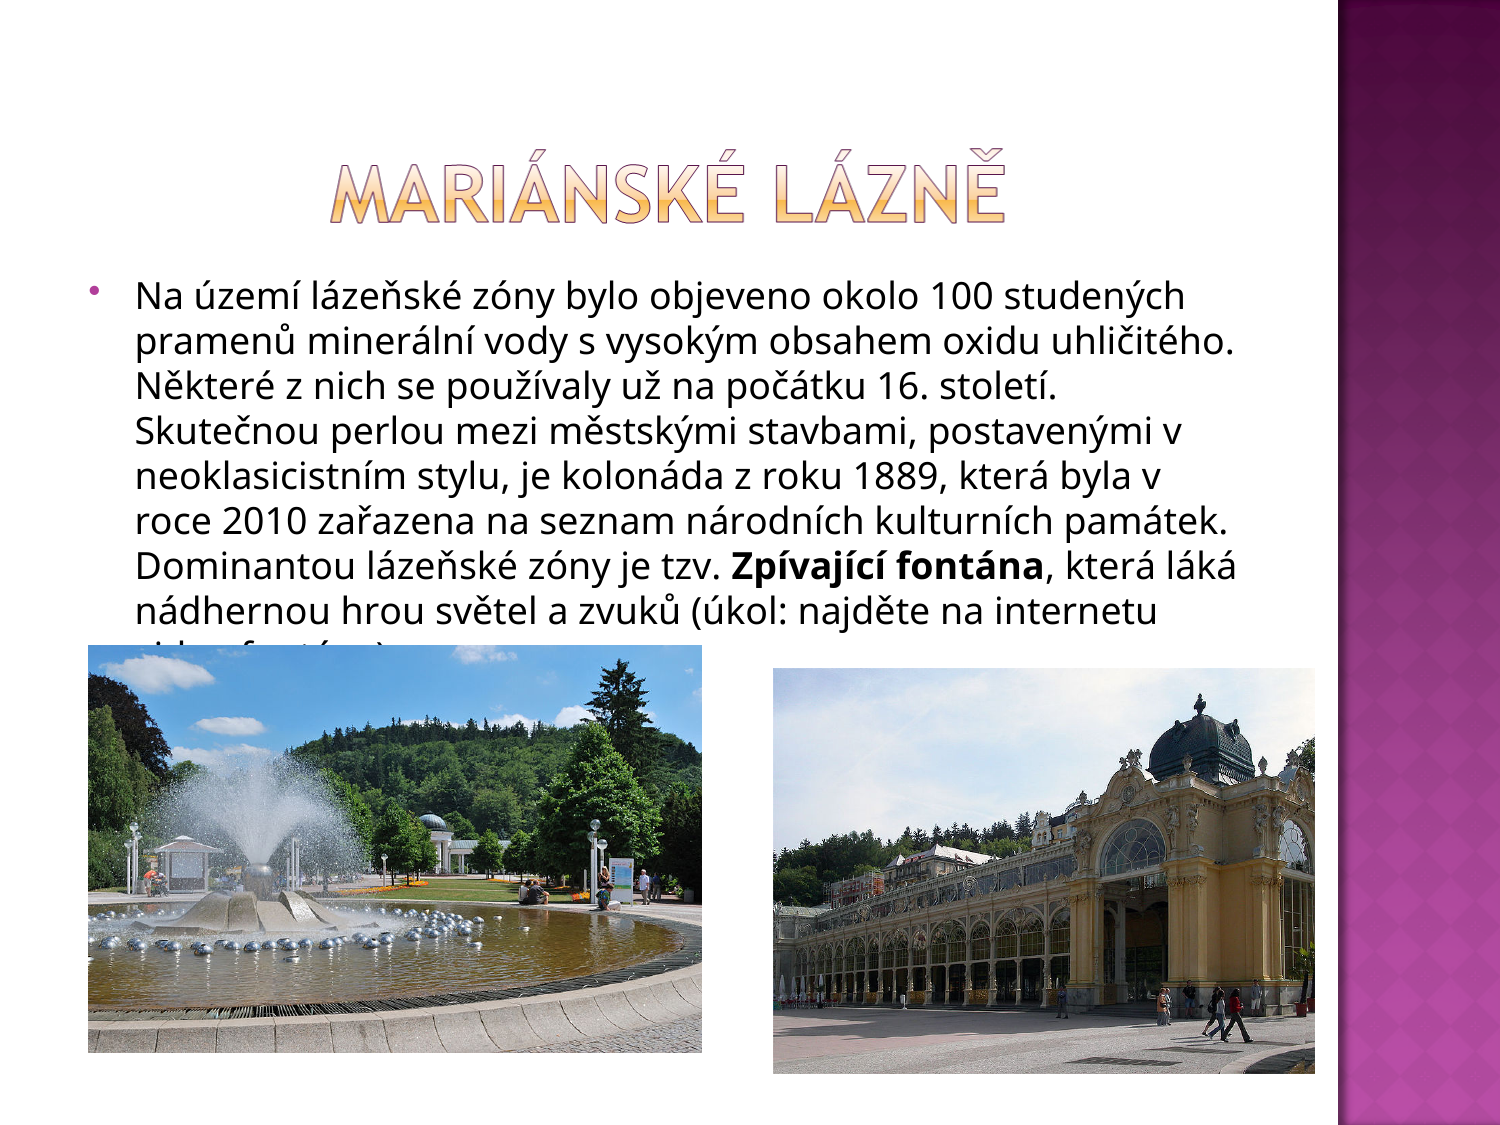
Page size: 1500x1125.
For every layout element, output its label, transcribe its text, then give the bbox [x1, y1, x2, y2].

picture [88, 645, 702, 1053]
picture [1337, 0, 1500, 1125]
picture [773, 668, 1315, 1074]
list Na území lázeňské zóny bylo objeveno okolo 100 studených pramenů minerální vody s vysokým obsahem oxidu uhličitého. Některé z nich se používaly už na počátku 16. století. Skutečnou perlou mezi městskými stavbami, postavenými v neoklasicistním stylu, je kolonáda z roku 1889, která byla v roce 2010 zařazena na seznam národních kulturních památek. Dominantou lázeňské zóny je tzv. Zpívající fontána, která láká nádhernou hrou světel a zvuků (úkol: najděte na internetu video fontány). [75, 263, 1263, 1060]
text_box [73, 52, 1265, 241]
